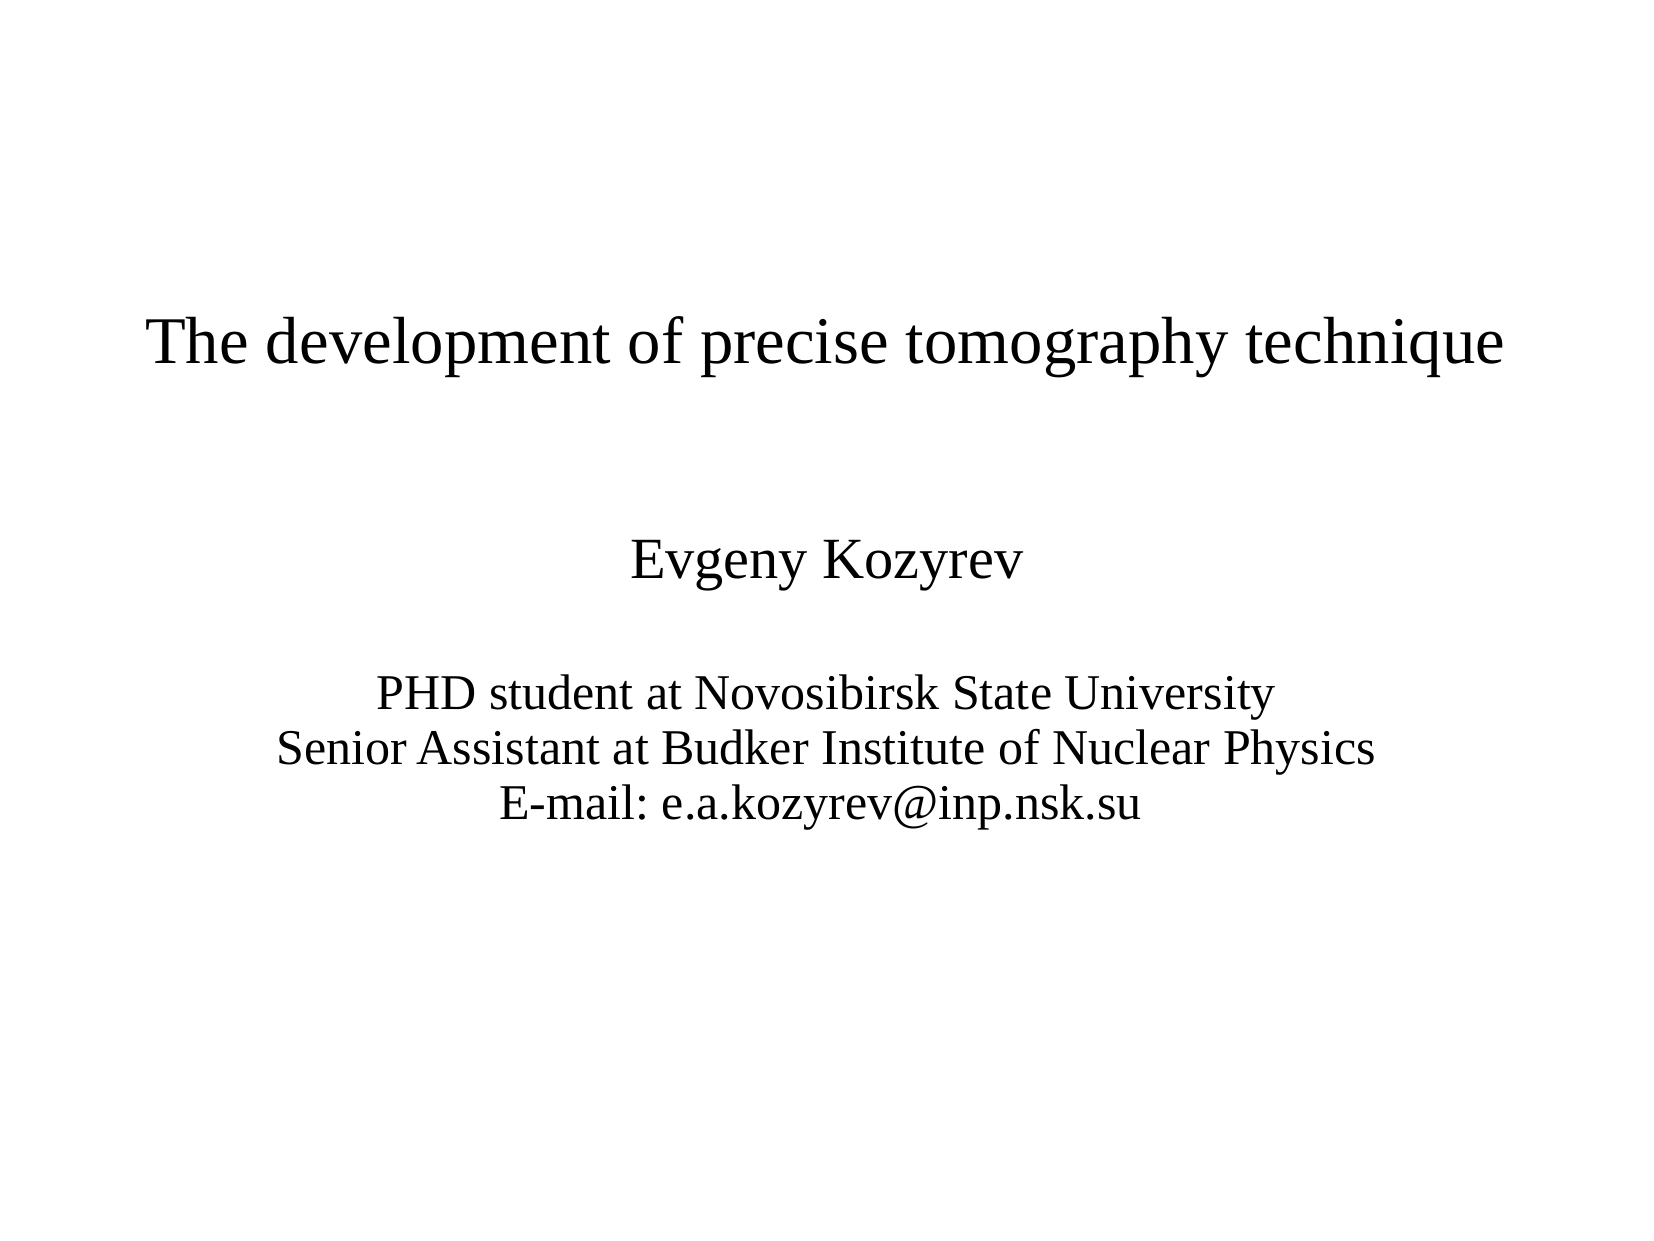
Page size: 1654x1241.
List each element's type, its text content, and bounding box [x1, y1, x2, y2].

subtitle The development of precise tomography technique Evgeny Kozyrev PHD student at Novosibirsk State University Senior Assistant at Budker Institute of Nuclear Physics E-mail: e.a.kozyrev@inp.nsk.su [82, 207, 1571, 927]
